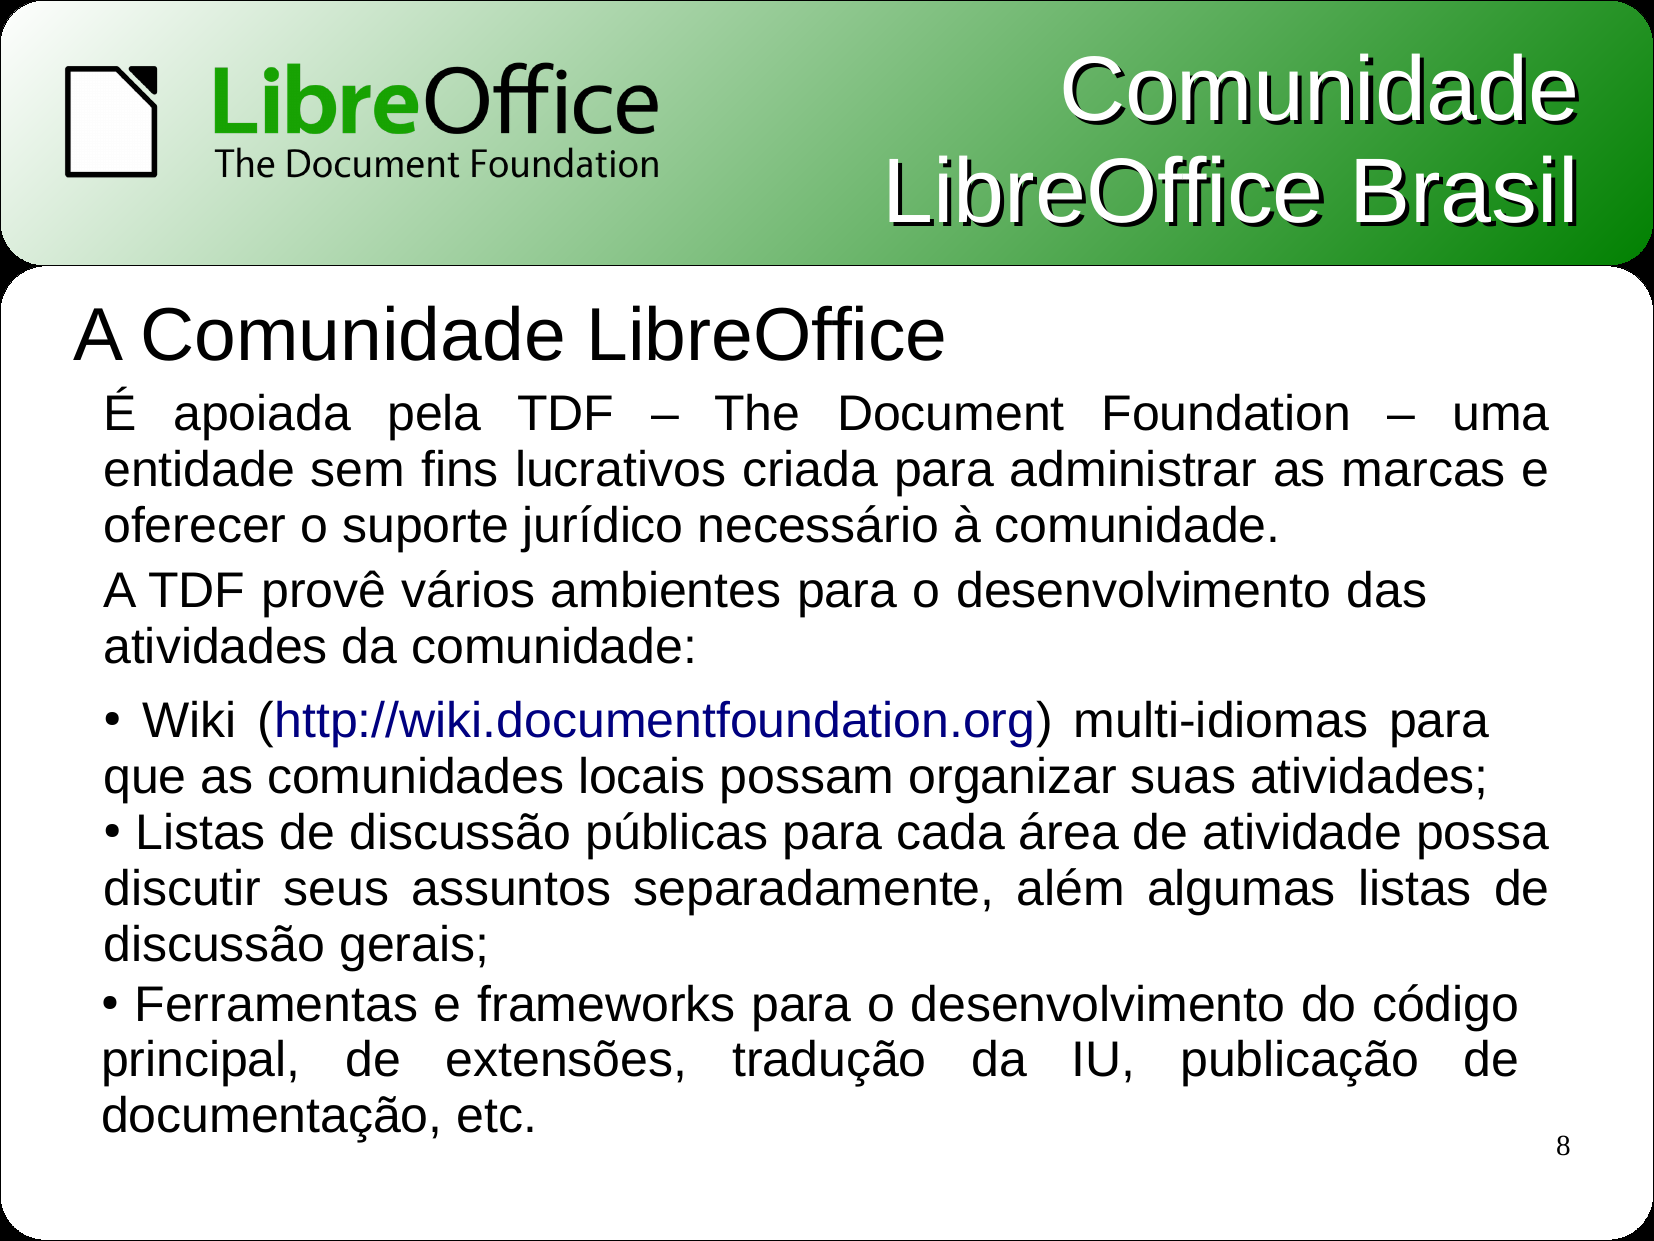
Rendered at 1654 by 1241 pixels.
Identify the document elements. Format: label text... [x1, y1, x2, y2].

text_box Ferramentas e frameworks para o desenvolvimento do código principal, de extensões, tradução da IU, publicação de documentação, etc. [86, 968, 1565, 1151]
text_box A Comunidade LibreOffice [59, 285, 1625, 385]
text_box Comunidade LibreOffice Brasil [856, 29, 1595, 250]
text_box É apoiada pela TDF – The Document Foundation – uma entidade sem fins lucrativos criada para administrar as marcas e oferecer o suporte jurídico necessário à comunidade. [88, 385, 1565, 555]
text_box A TDF provê vários ambientes para o desenvolvimento das atividades da comunidade: [88, 555, 1565, 682]
text_box Listas de discussão públicas para cada área de atividade possa discutir seus assuntos separadamente, além algumas listas de discussão gerais; [88, 812, 1565, 980]
picture [29, 36, 702, 207]
text_box Wiki (http://wiki.documentfoundation.org) multi-idiomas para que as comunidades locais possam organizar suas atividades; [88, 685, 1565, 812]
